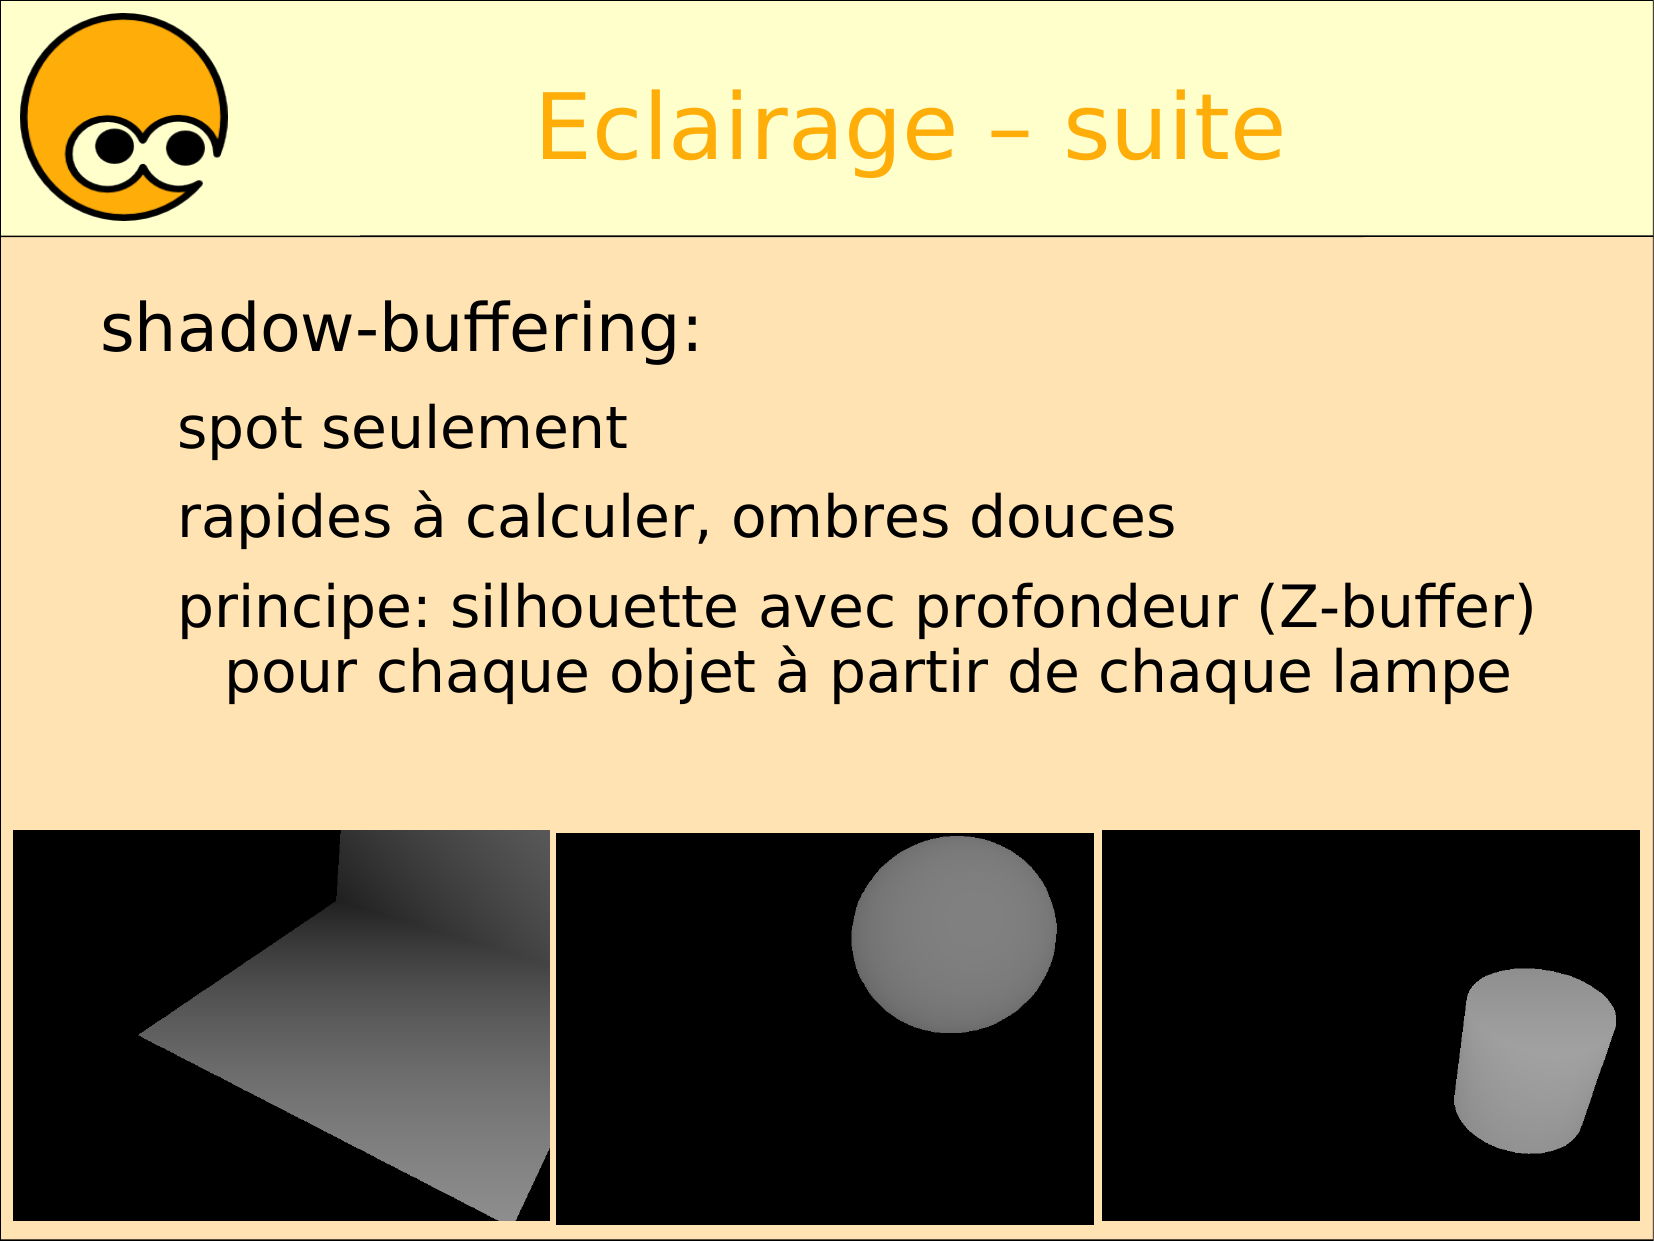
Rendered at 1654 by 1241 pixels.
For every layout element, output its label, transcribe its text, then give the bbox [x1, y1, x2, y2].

list shadow-buffering: spot seulement rapides à calculer, ombres douces principe: silhouette avec profondeur (Z-buffer) pour chaque objet à partir de chaque lampe [82, 290, 1571, 1109]
picture [20, 13, 228, 221]
title Eclairage – suite [252, 49, 1571, 207]
picture [1102, 830, 1640, 1221]
picture [13, 830, 550, 1221]
picture [556, 833, 1094, 1225]
